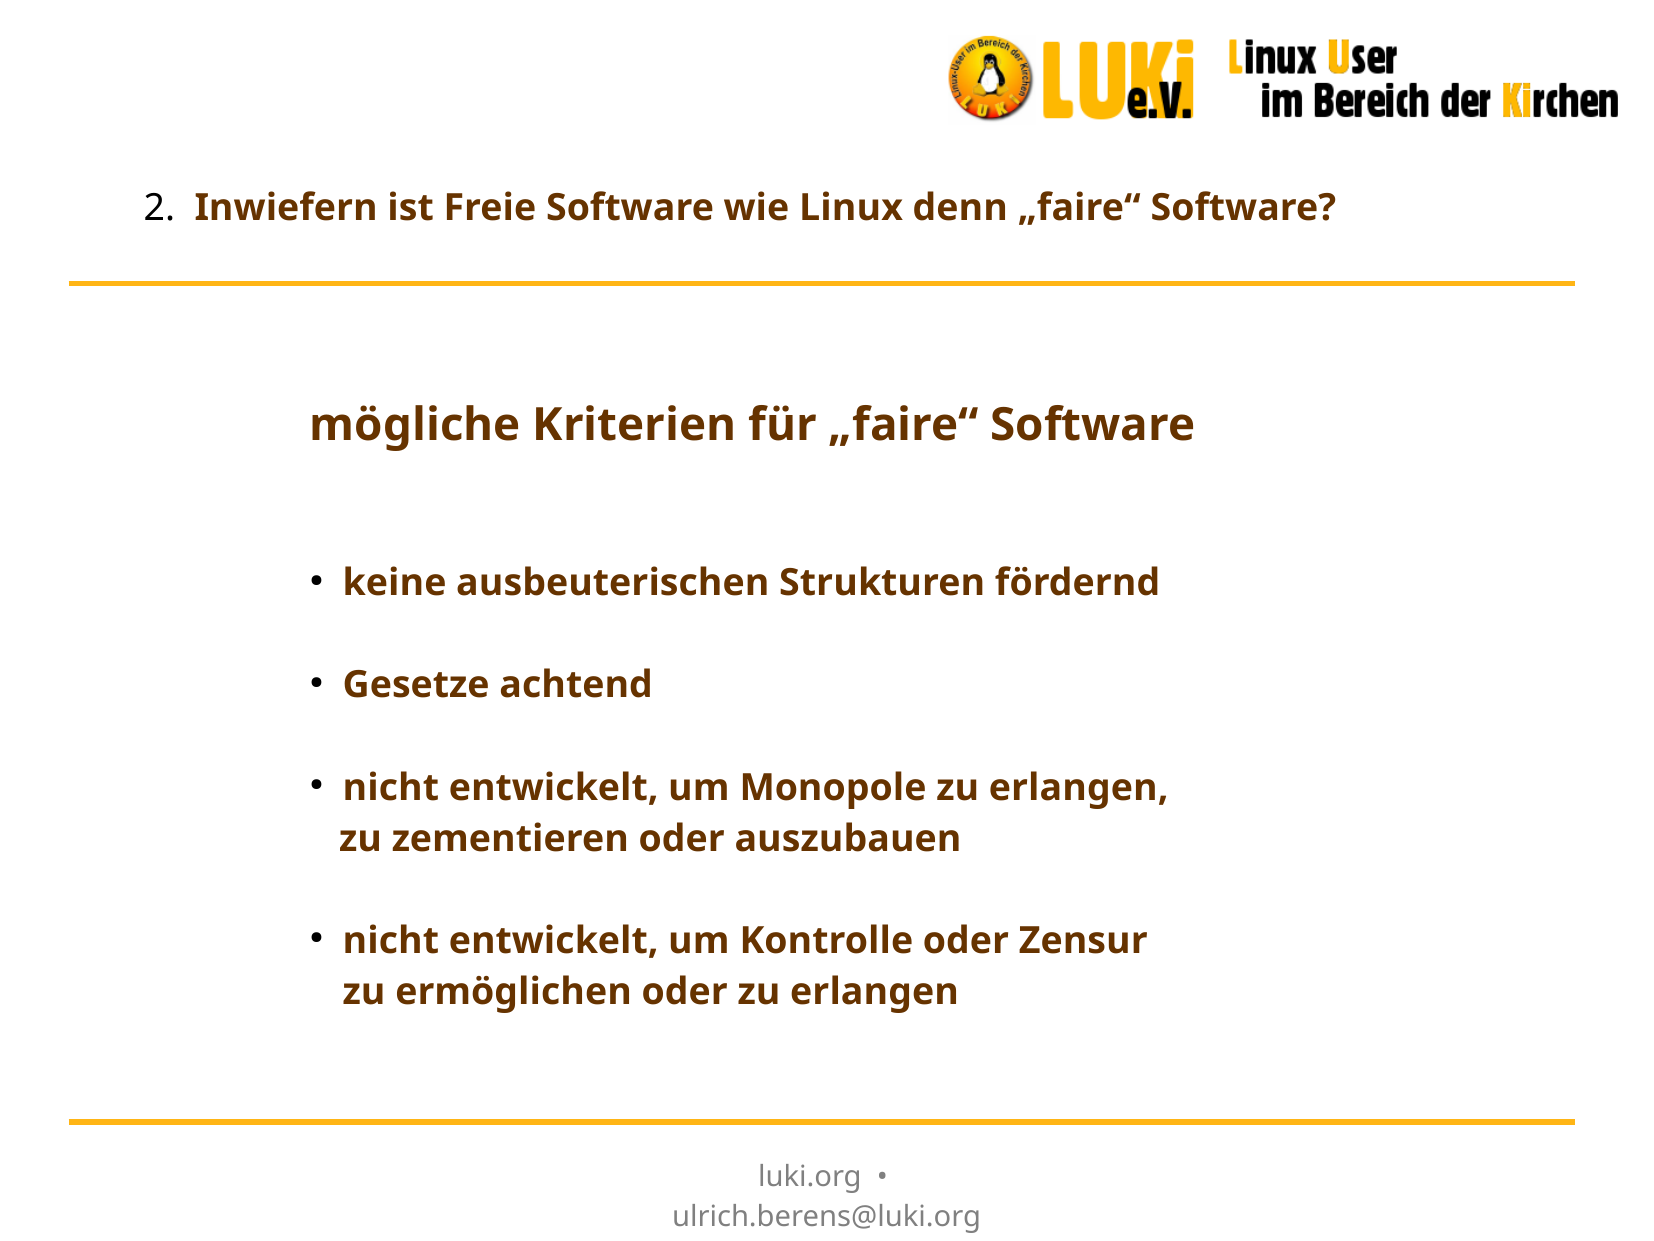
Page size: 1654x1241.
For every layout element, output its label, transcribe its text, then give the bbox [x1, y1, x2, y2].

text_box luki.org • ulrich.berens@luki.org [590, 1144, 1063, 1201]
text_box 2. Inwiefern ist Freie Software wie Linux denn „faire“ Software? [88, 172, 1625, 232]
text_box mögliche Kriterien für „faire“ Software [295, 383, 1388, 453]
text_box keine ausbeuterischen Strukturen fördernd Gesetze achtend nicht entwickelt, um Monopole zu erlangen, zu zementieren oder auszubauen nicht entwickelt, um Kontrolle oder Zensur zu ermöglichen oder zu erlangen [295, 548, 1477, 960]
picture [944, 29, 1625, 130]
